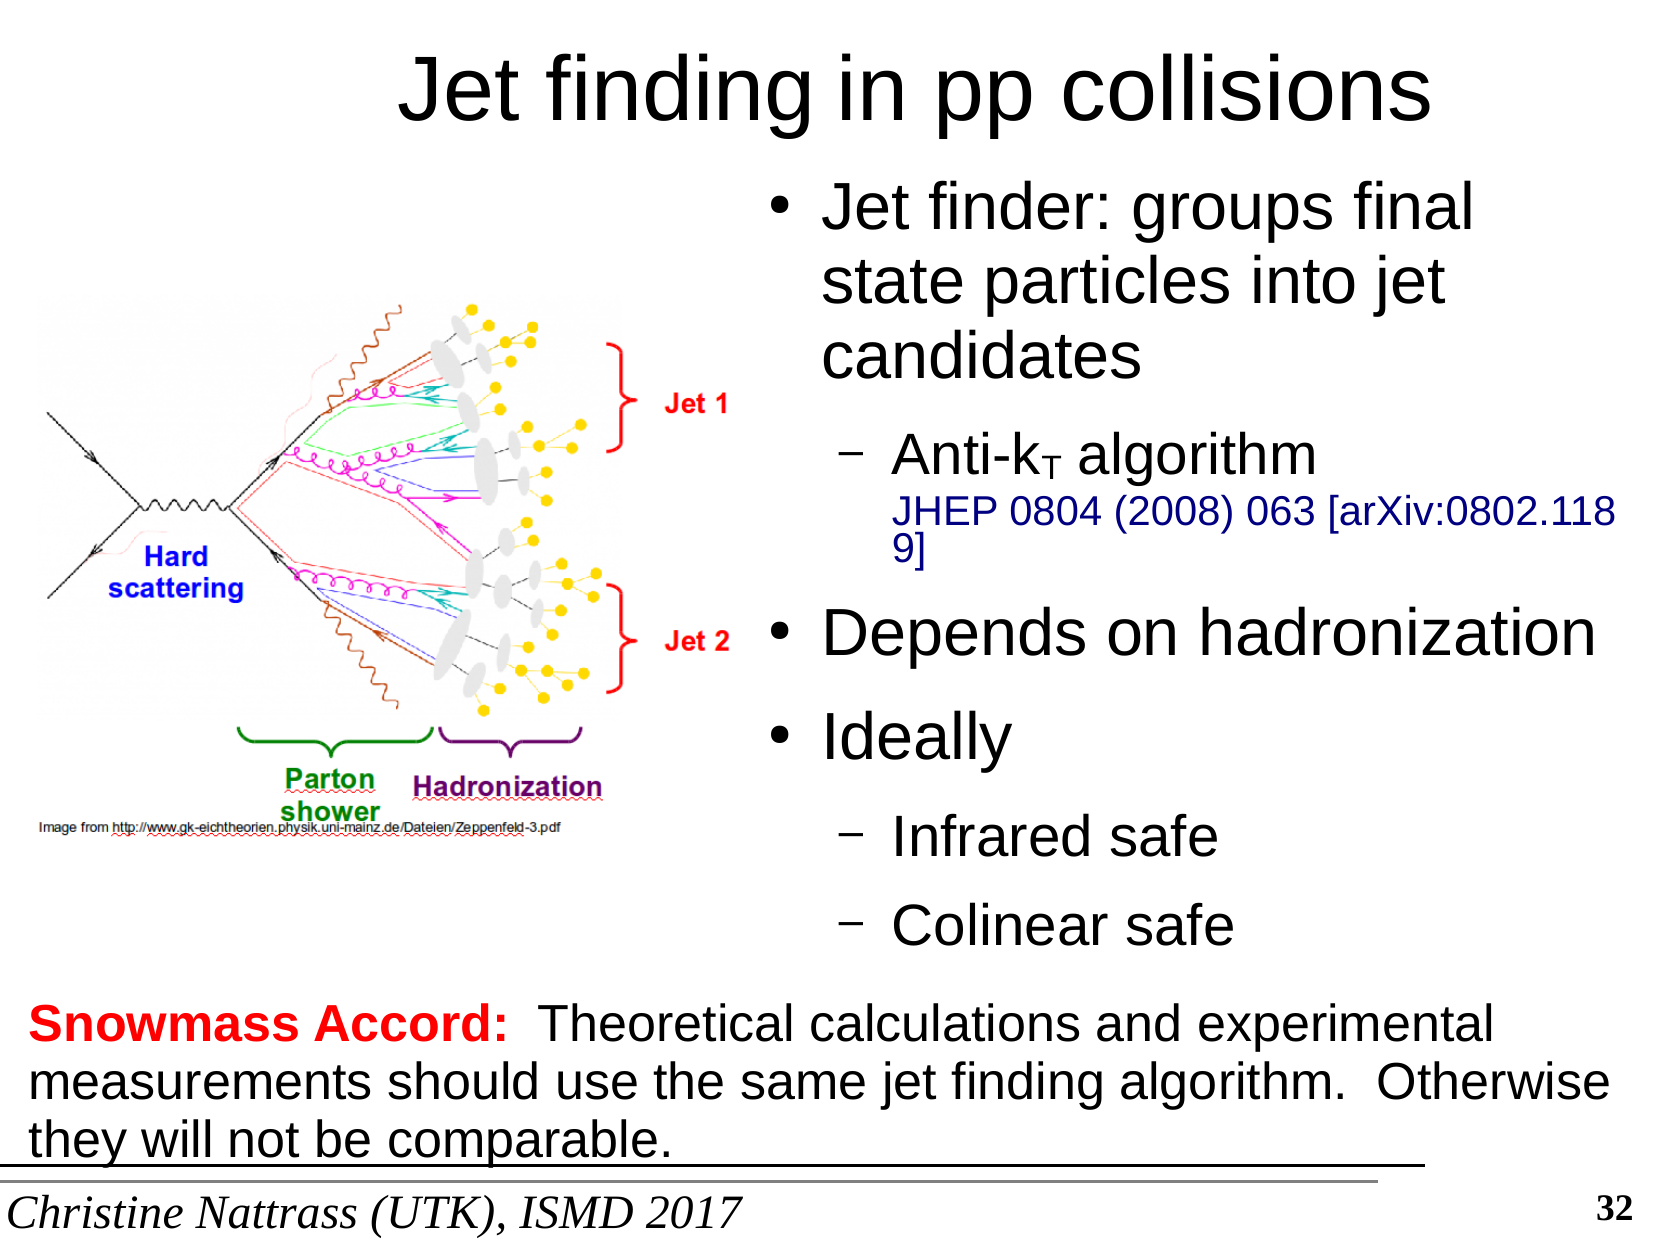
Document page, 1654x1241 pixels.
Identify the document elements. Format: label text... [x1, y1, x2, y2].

text_box Snowmass Accord: Theoretical calculations and experimental measurements should use the same jet finding algorithm. Otherwise they will not be comparable. [13, 986, 1654, 1241]
title Jet finding [234, 8, 782, 169]
list Jet finder: groups final state particles into jet candidates Anti-kT algorithm JHEP 0804 (2008) 063 [arXiv:0802.1189] Depends on hadronization Ideally Infrared safe Colinear safe [750, 168, 1621, 986]
picture [30, 270, 750, 871]
title in pp collisions [782, 0, 1488, 192]
